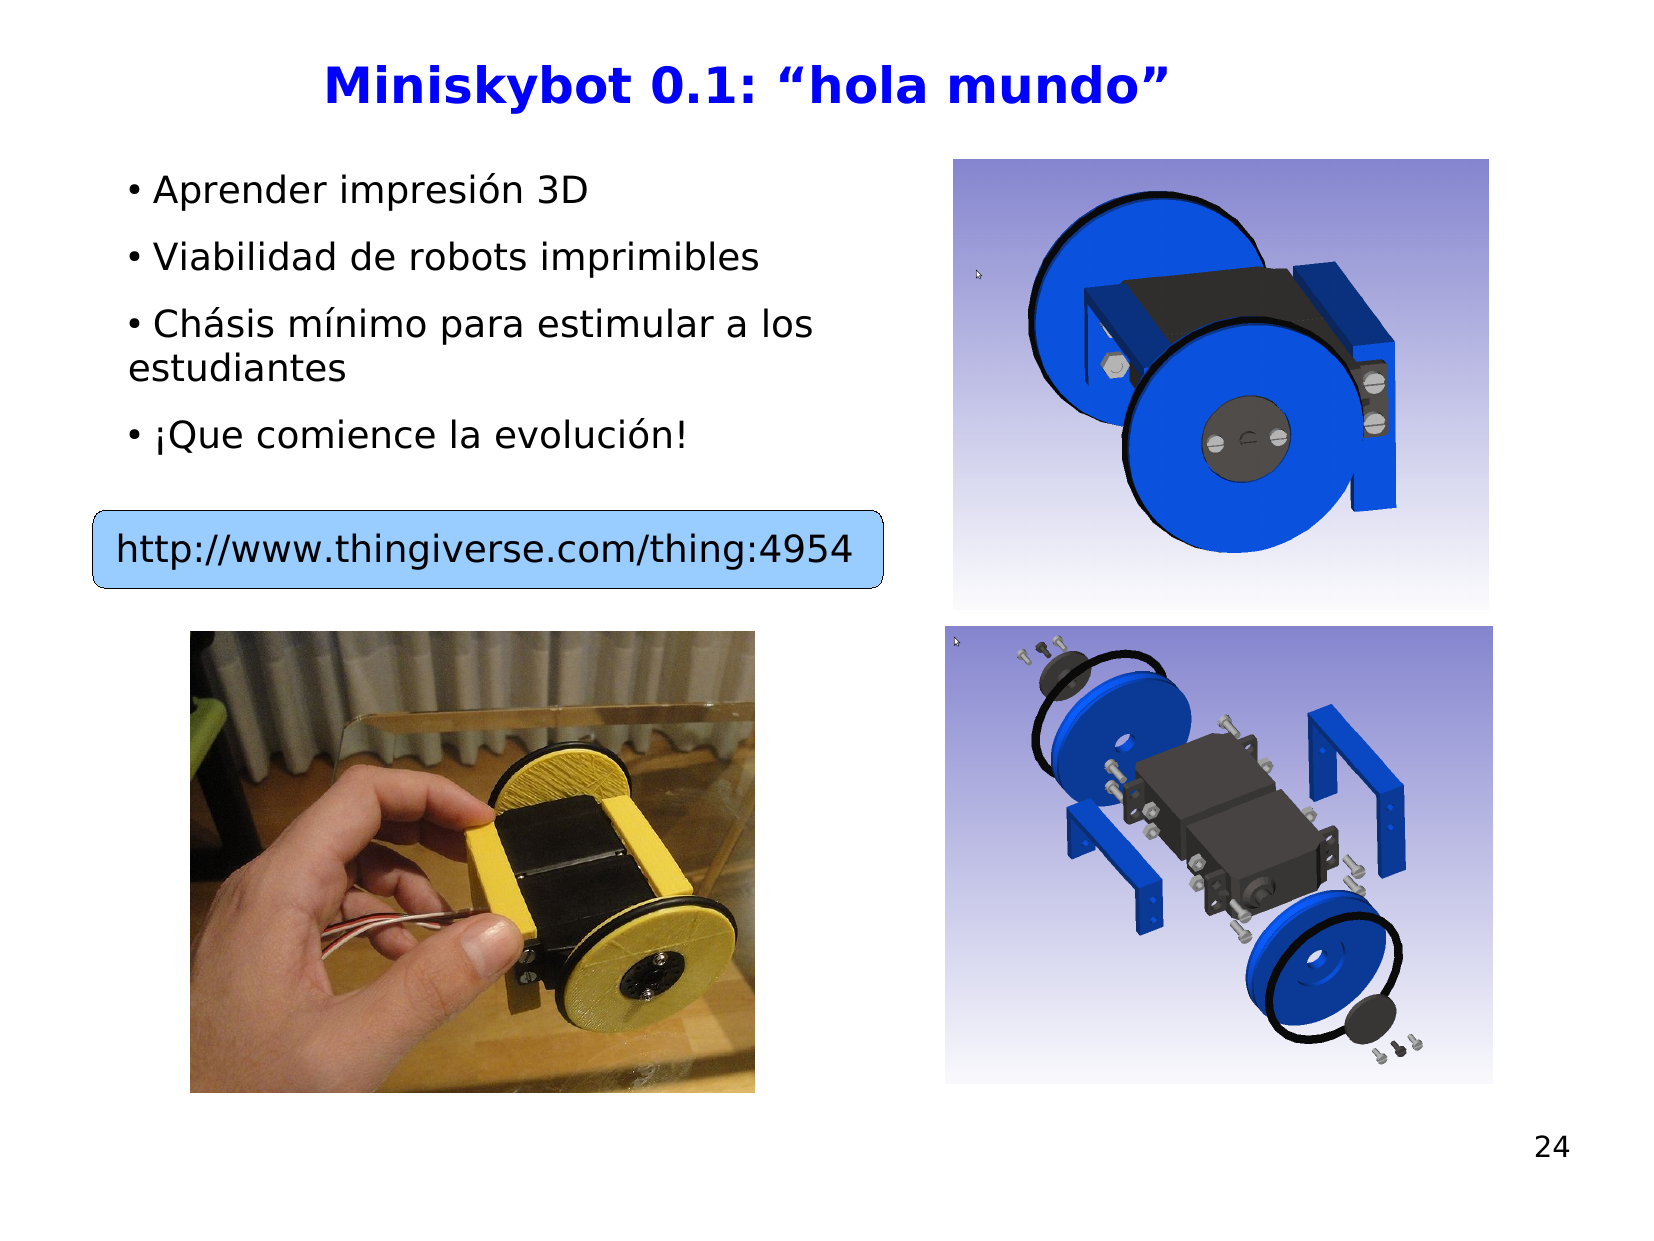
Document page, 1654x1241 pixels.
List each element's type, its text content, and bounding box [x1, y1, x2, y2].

picture [945, 626, 1493, 1084]
text_box [92, 510, 884, 589]
text_box http://www.thingiverse.com/thing:4954 [100, 520, 870, 580]
picture [953, 159, 1489, 610]
text_box Miniskybot 0.1: “hola mundo” [308, 49, 1188, 123]
text_box Aprender impresión 3D Viabilidad de robots imprimibles Chásis mínimo para estimular a los estudiantes ¡Que comience la evolución! [113, 161, 845, 465]
picture [190, 631, 755, 1093]
